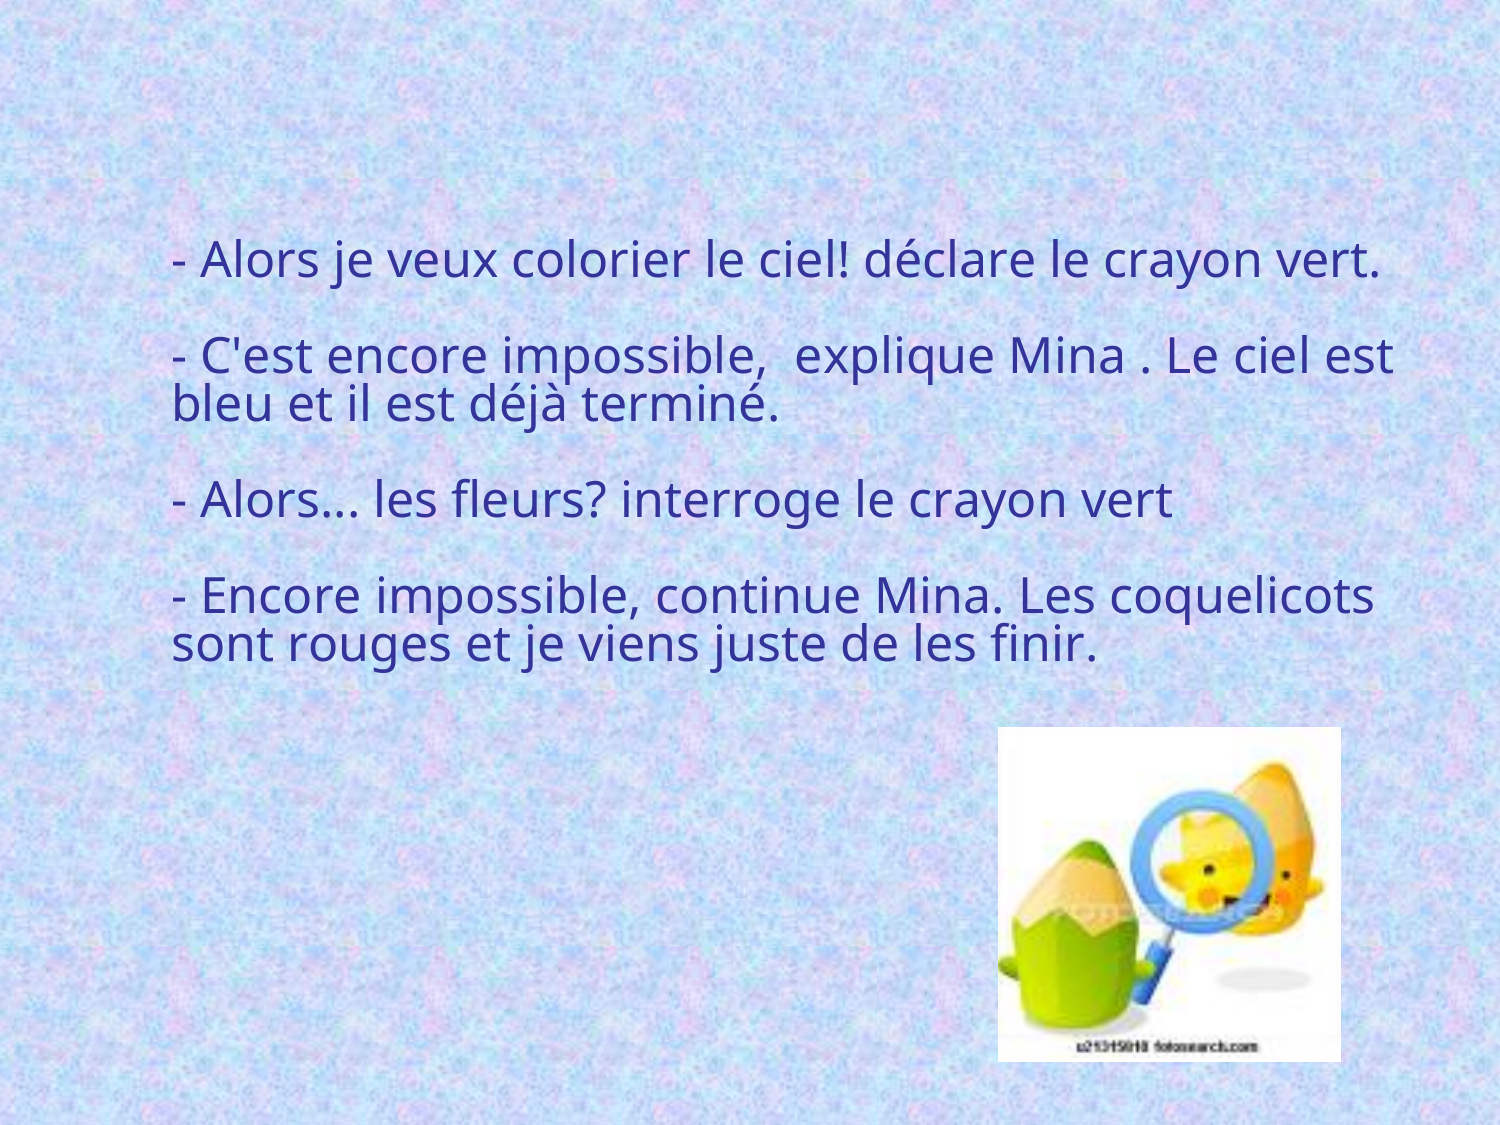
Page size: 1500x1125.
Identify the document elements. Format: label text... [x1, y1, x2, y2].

list - Alors je veux colorier le ciel! déclare le crayon vert. - C'est encore impossible, explique Mina . Le ciel est bleu et il est déjà terminé. - Alors... les fleurs? interroge le crayon vert - Encore impossible, continue Mina. Les coquelicots sont rouges et je viens juste de les finir. [100, 231, 1451, 816]
picture [0, 0, 1500, 1125]
